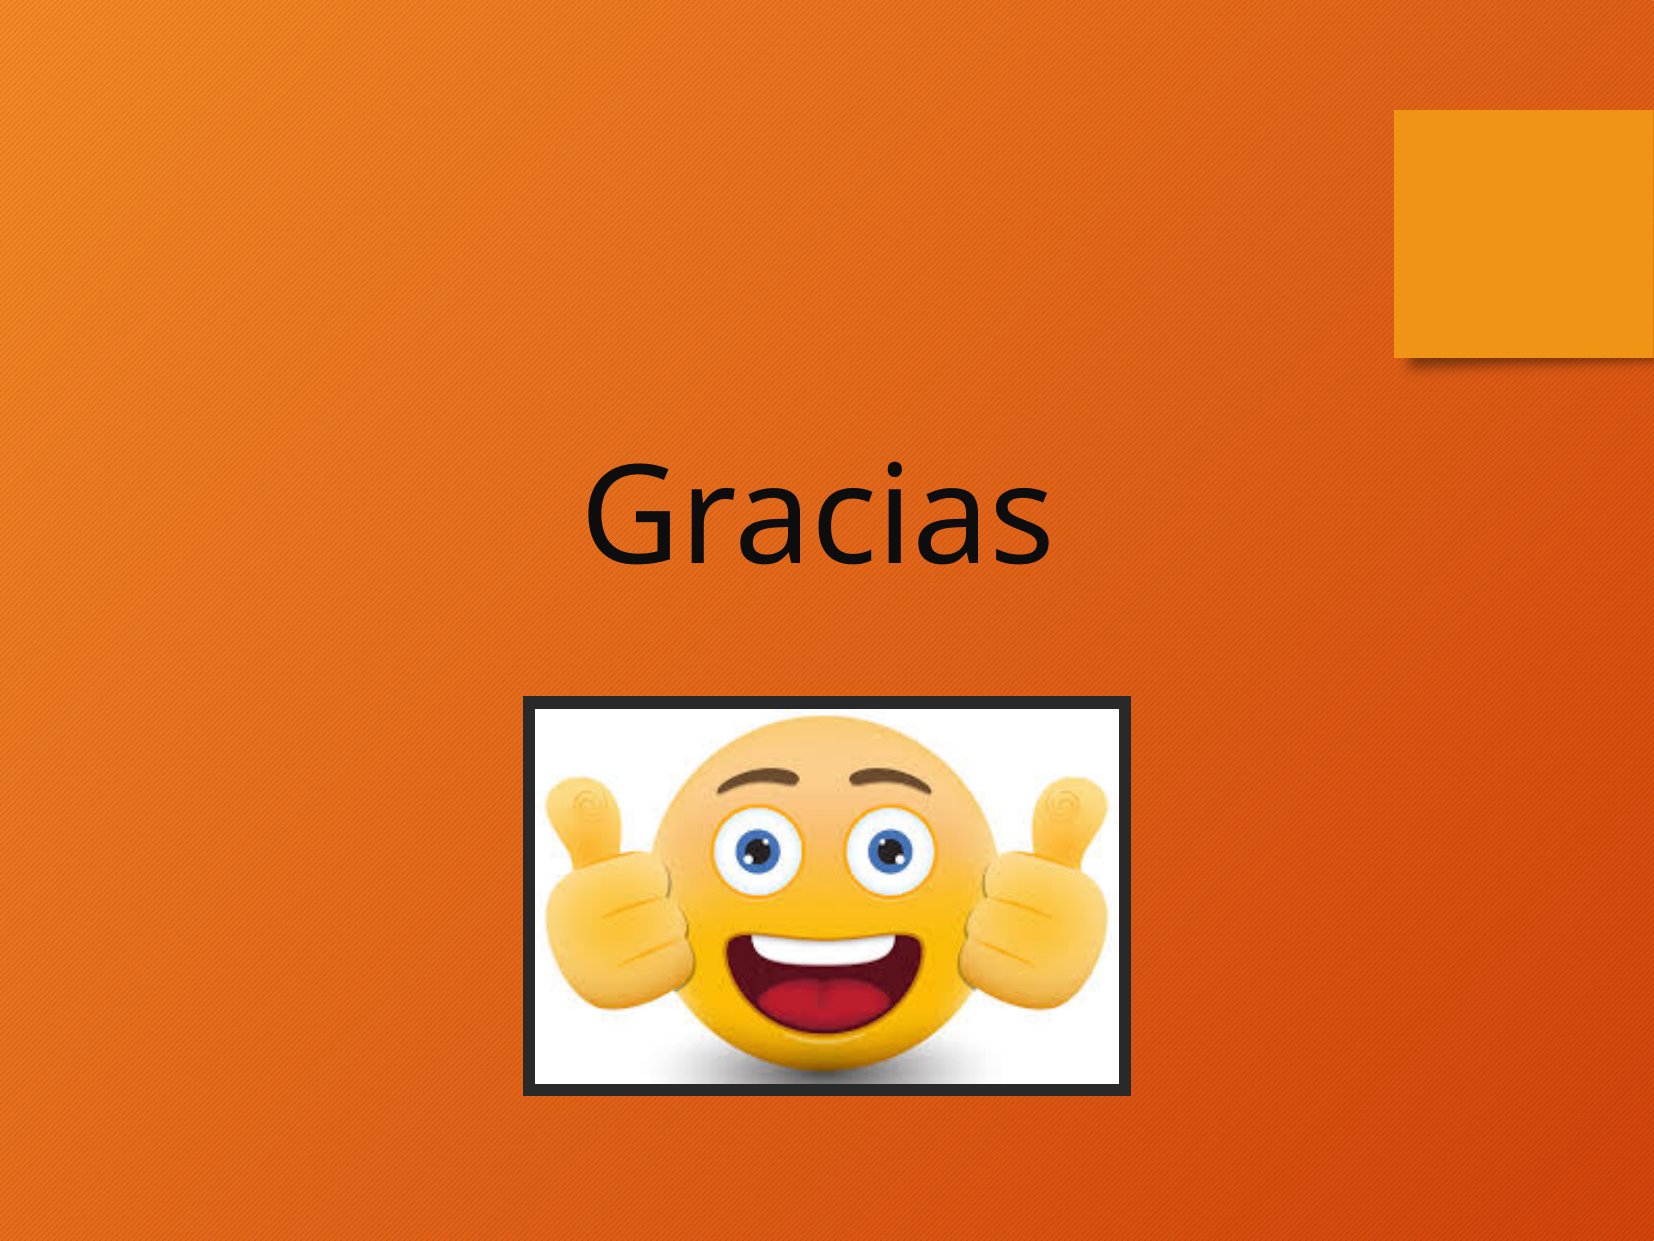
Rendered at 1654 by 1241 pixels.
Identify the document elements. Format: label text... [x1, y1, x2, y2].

text_box Gracias [565, 418, 1654, 601]
picture [535, 708, 1119, 1084]
